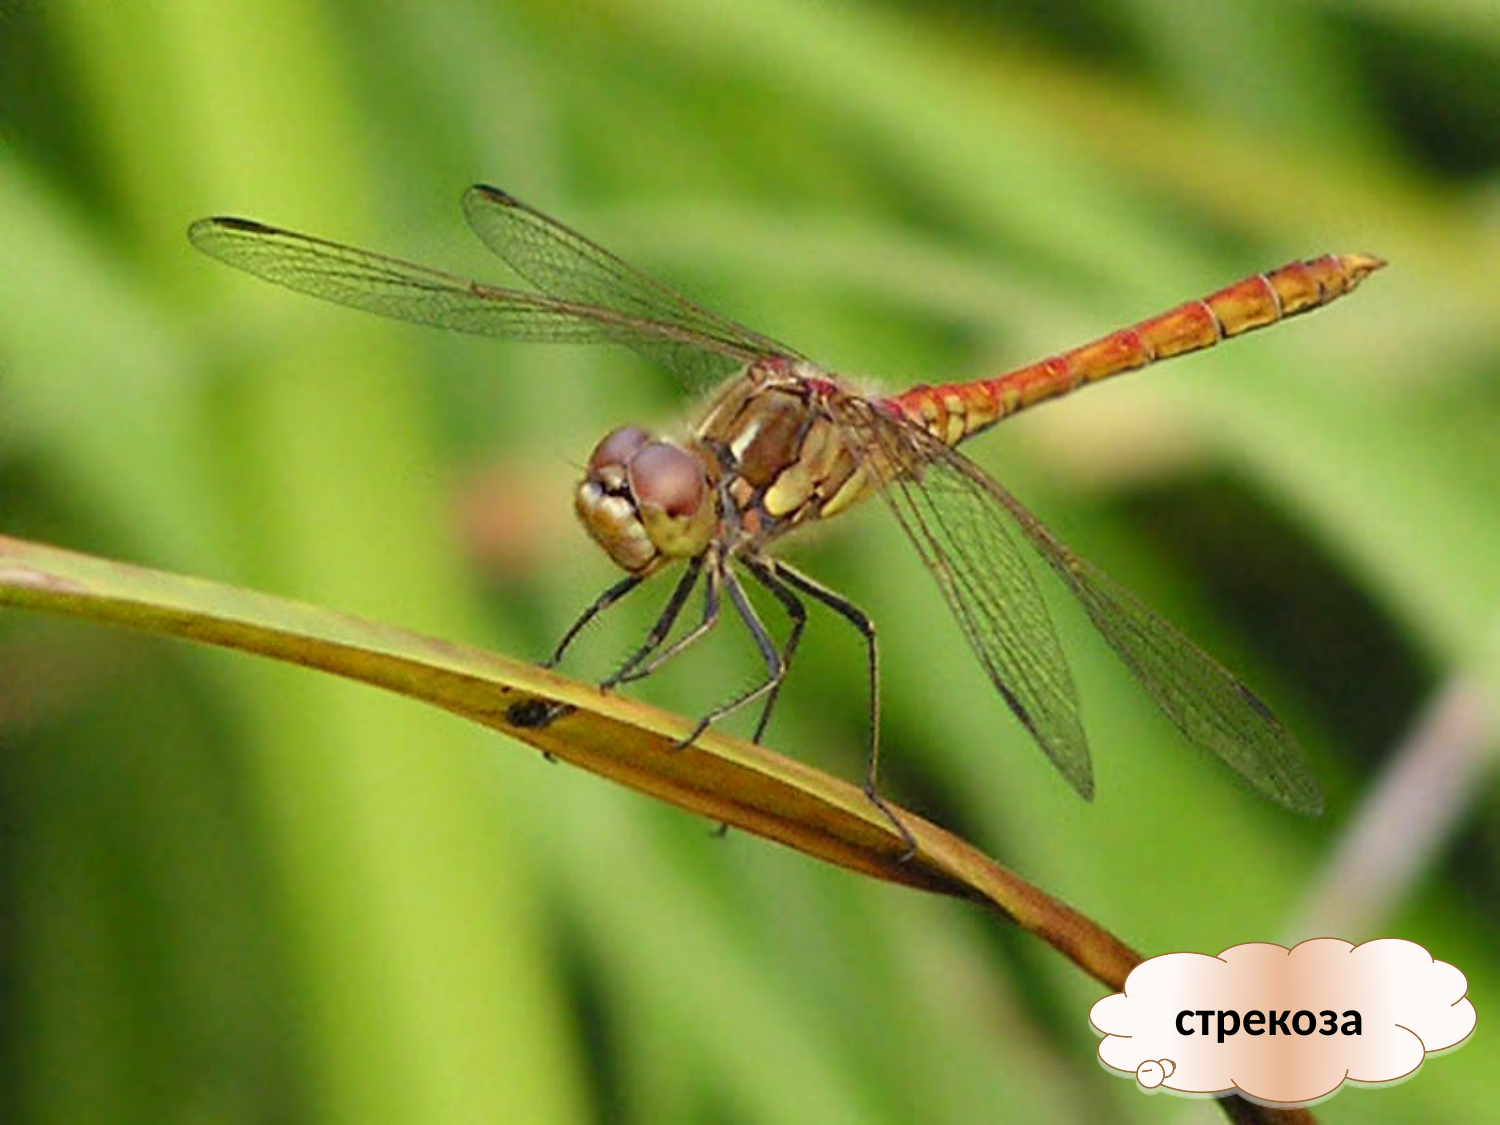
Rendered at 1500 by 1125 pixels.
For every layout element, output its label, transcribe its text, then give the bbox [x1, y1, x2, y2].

picture [0, 0, 1500, 1125]
text_box стрекоза [1089, 937, 1477, 1103]
